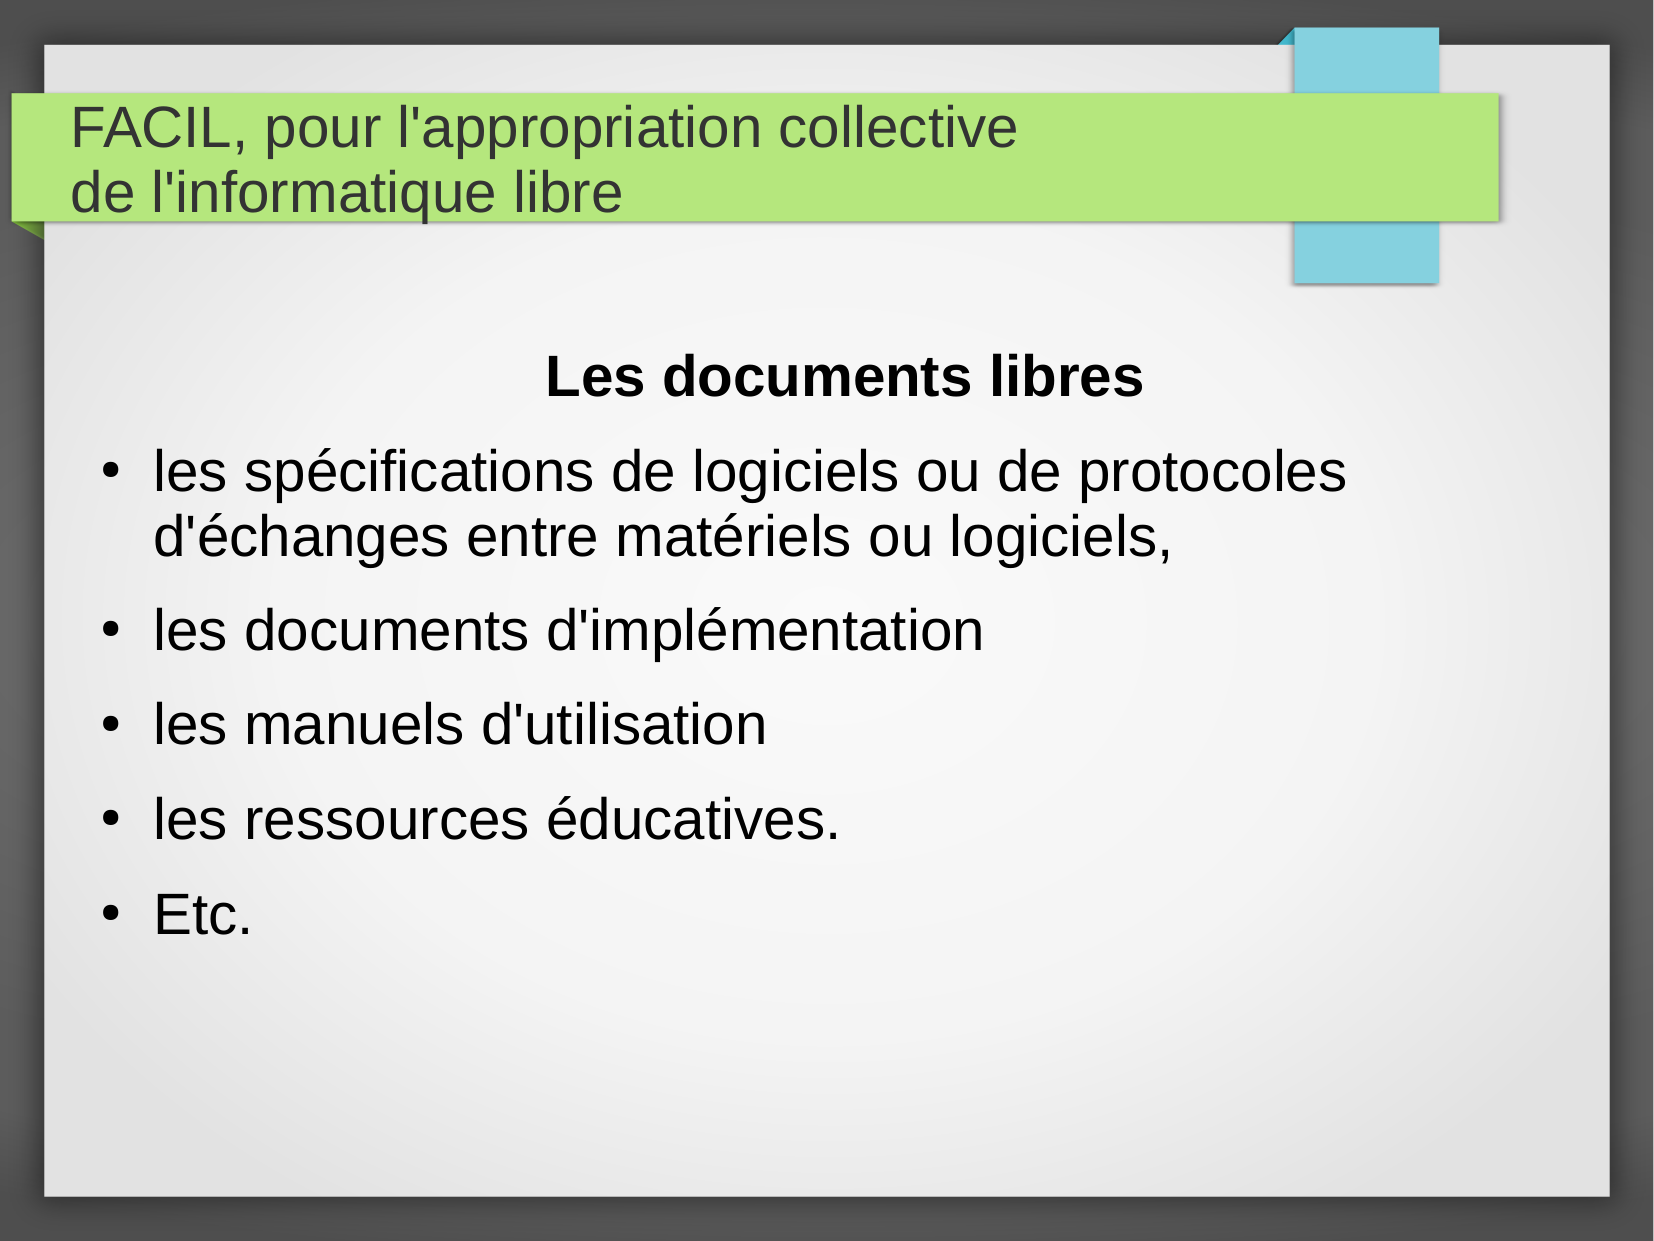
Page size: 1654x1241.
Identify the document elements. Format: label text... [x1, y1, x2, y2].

list Les documents libres les spécifications de logiciels ou de protocoles d'échanges entre matériels ou logiciels, les documents d'implémentation les manuels d'utilisation les ressources éducatives. Etc. [82, 343, 1538, 1146]
title FACIL, pour l'appropriation collective de l'informatique libre [70, 94, 1229, 225]
picture [0, 0, 1654, 1241]
